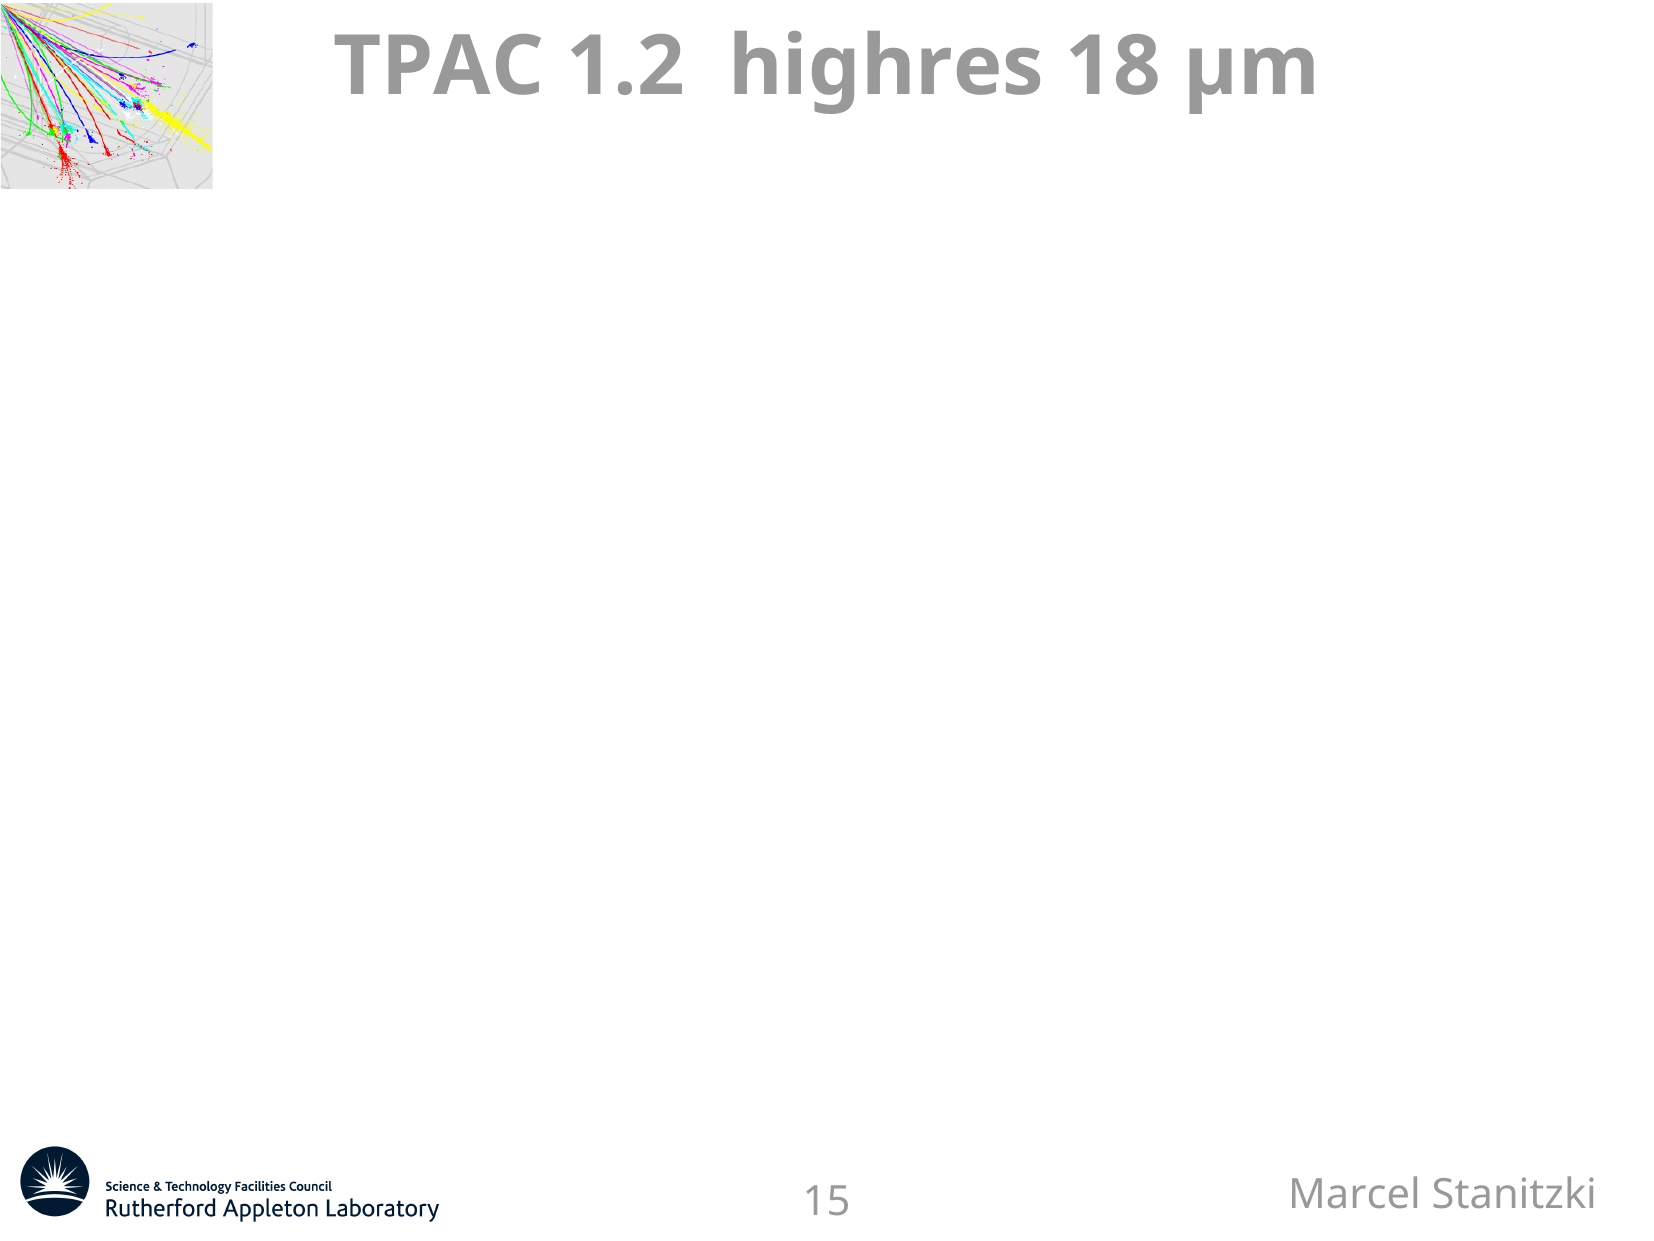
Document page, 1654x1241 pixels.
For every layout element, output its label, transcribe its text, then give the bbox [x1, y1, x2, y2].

picture [19, 1145, 439, 1222]
picture [0, 3, 213, 189]
title TPAC 1.2 highres 18 μm [203, 11, 1451, 113]
